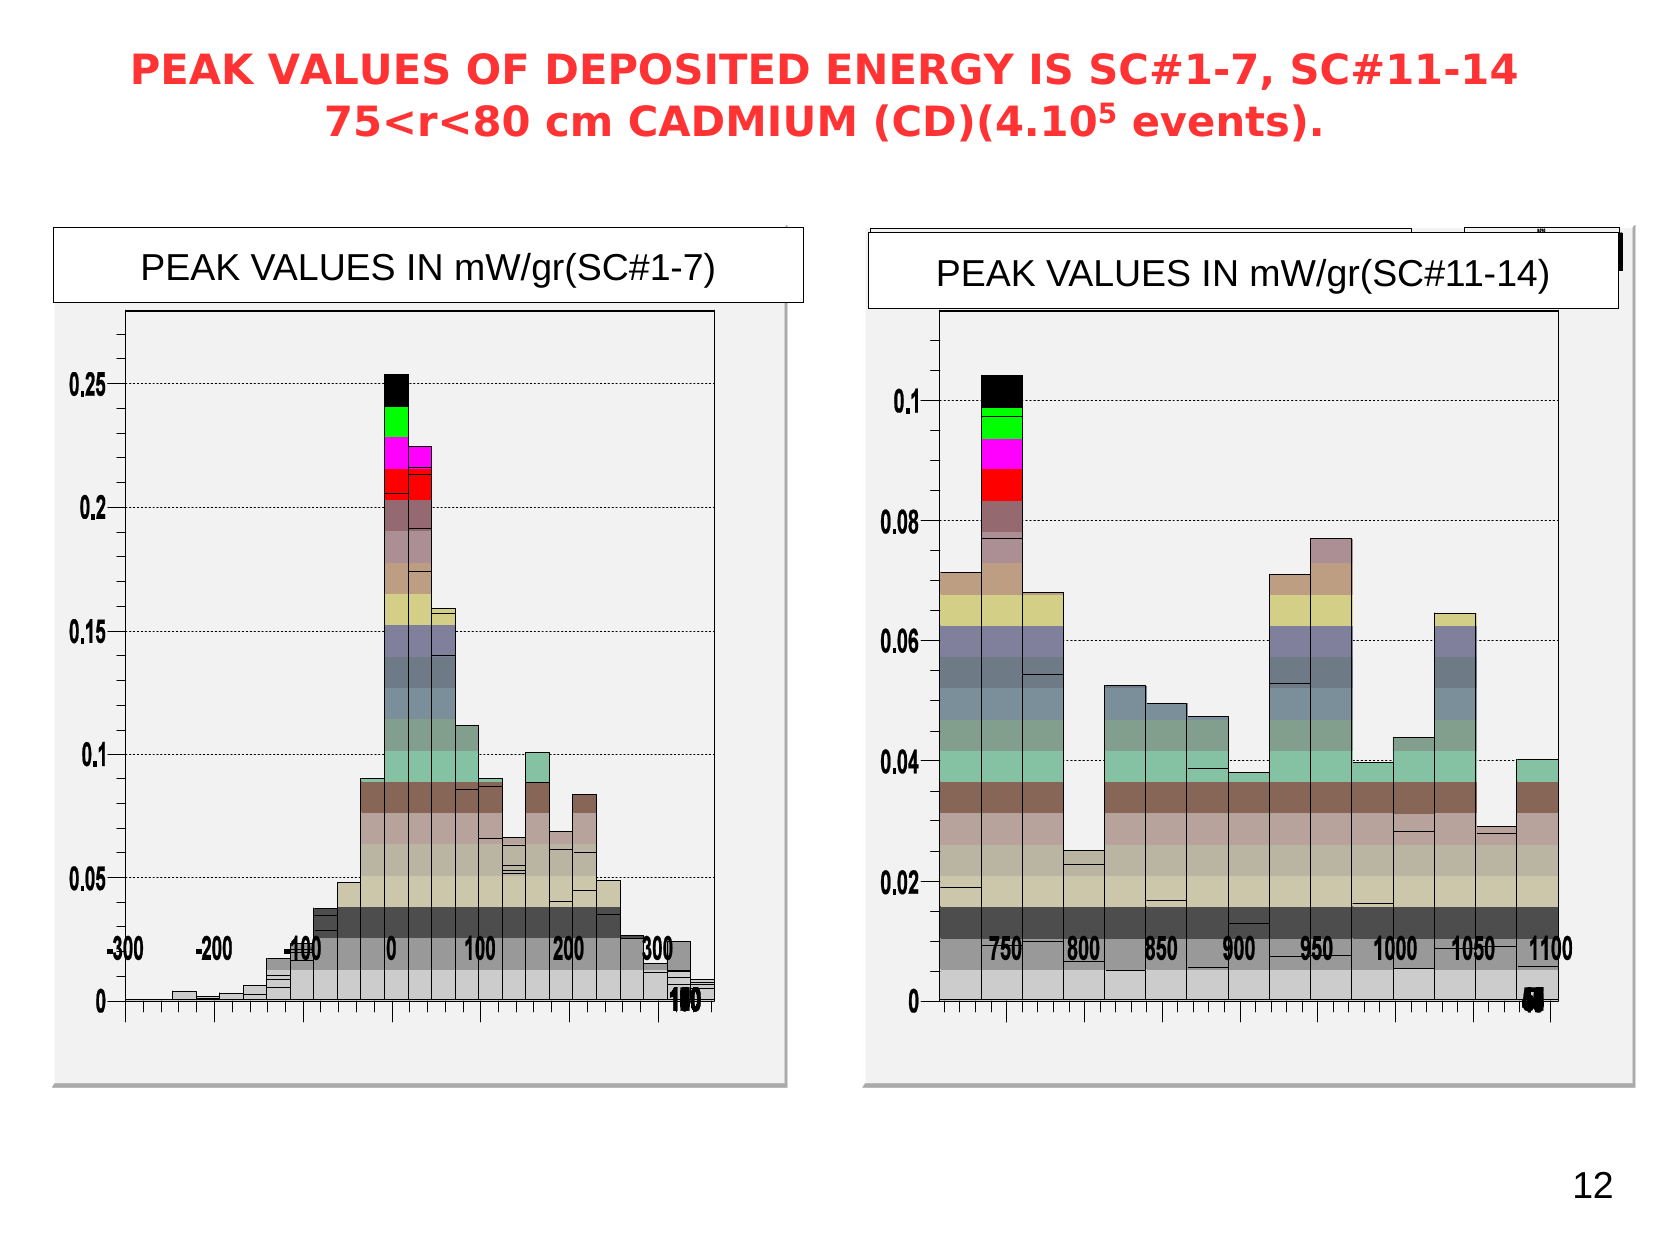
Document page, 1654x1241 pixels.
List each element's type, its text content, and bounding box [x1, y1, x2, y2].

picture [52, 225, 788, 1088]
picture [862, 225, 1636, 1088]
text_box PEAK VALUES IN mW/gr(SC#1-7) [53, 227, 804, 303]
text_box PEAK VALUES IN mW/gr(SC#11-14) [868, 232, 1619, 309]
text_box 12 [1557, 1152, 1629, 1214]
title PEAK VALUES OF DEPOSITED ENERGY IS SC#1-7, SC#11-14 75<r<80 cm CADMIUM (CD)(4.105 events). [82, 27, 1567, 158]
